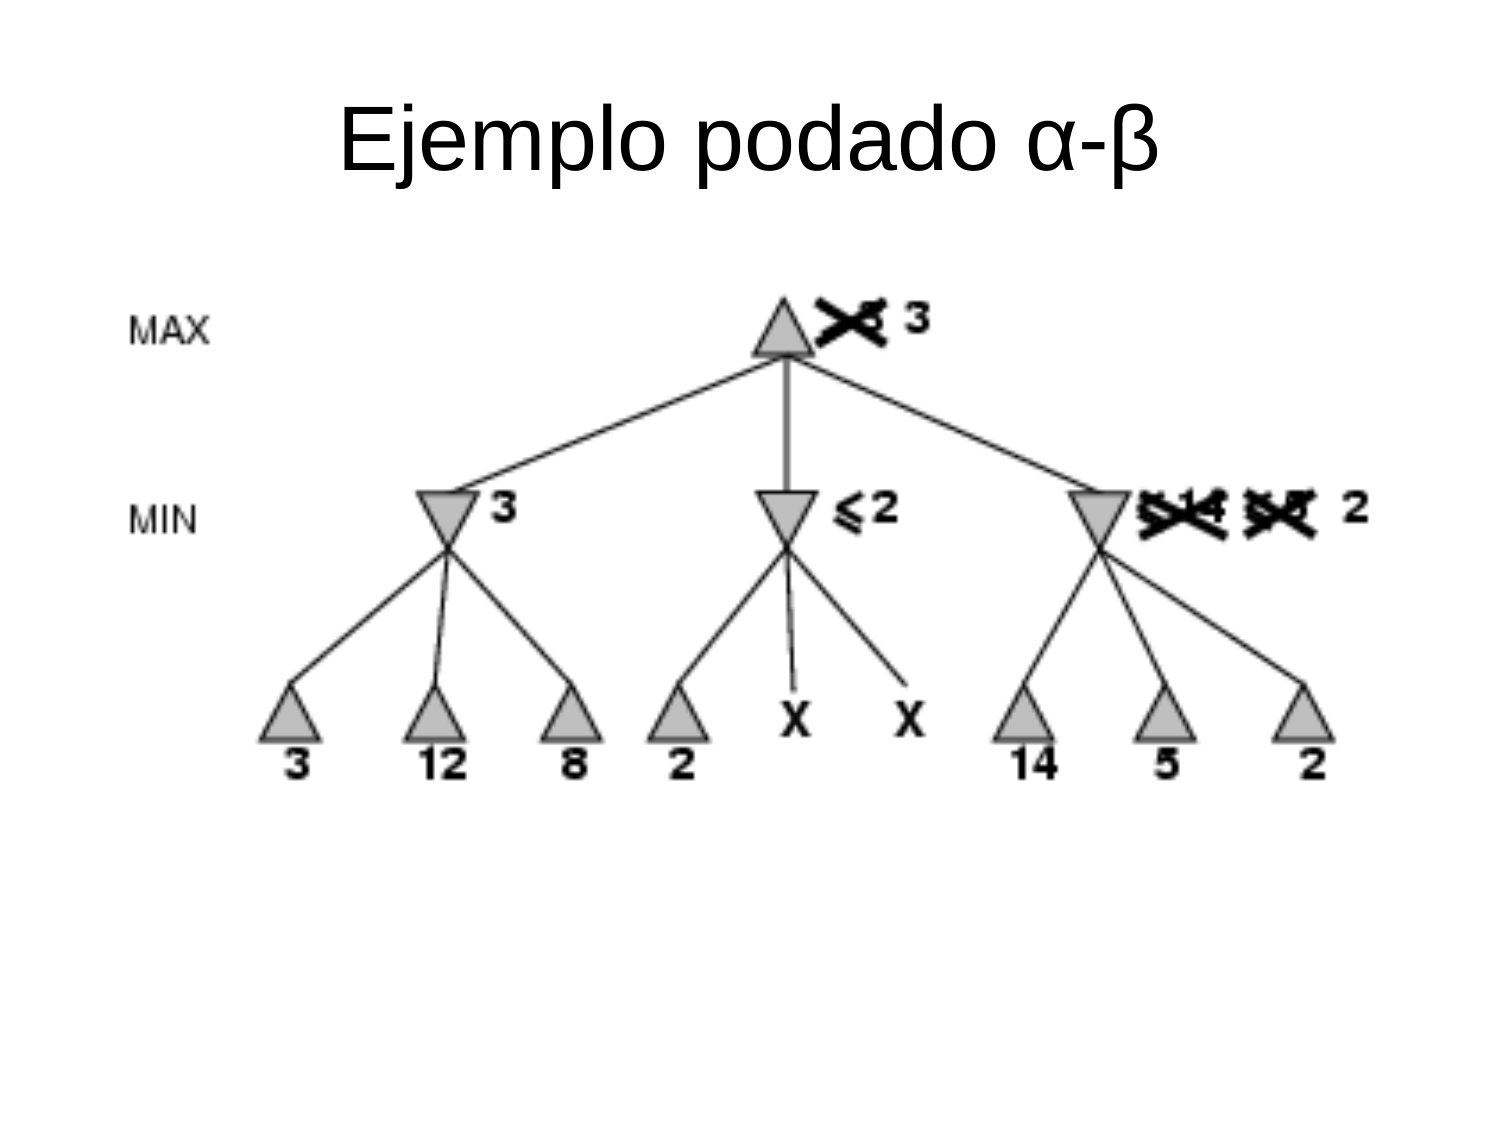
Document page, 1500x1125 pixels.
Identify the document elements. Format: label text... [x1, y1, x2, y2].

picture [75, 249, 1426, 870]
title Ejemplo podado α-β [75, 45, 1426, 233]
